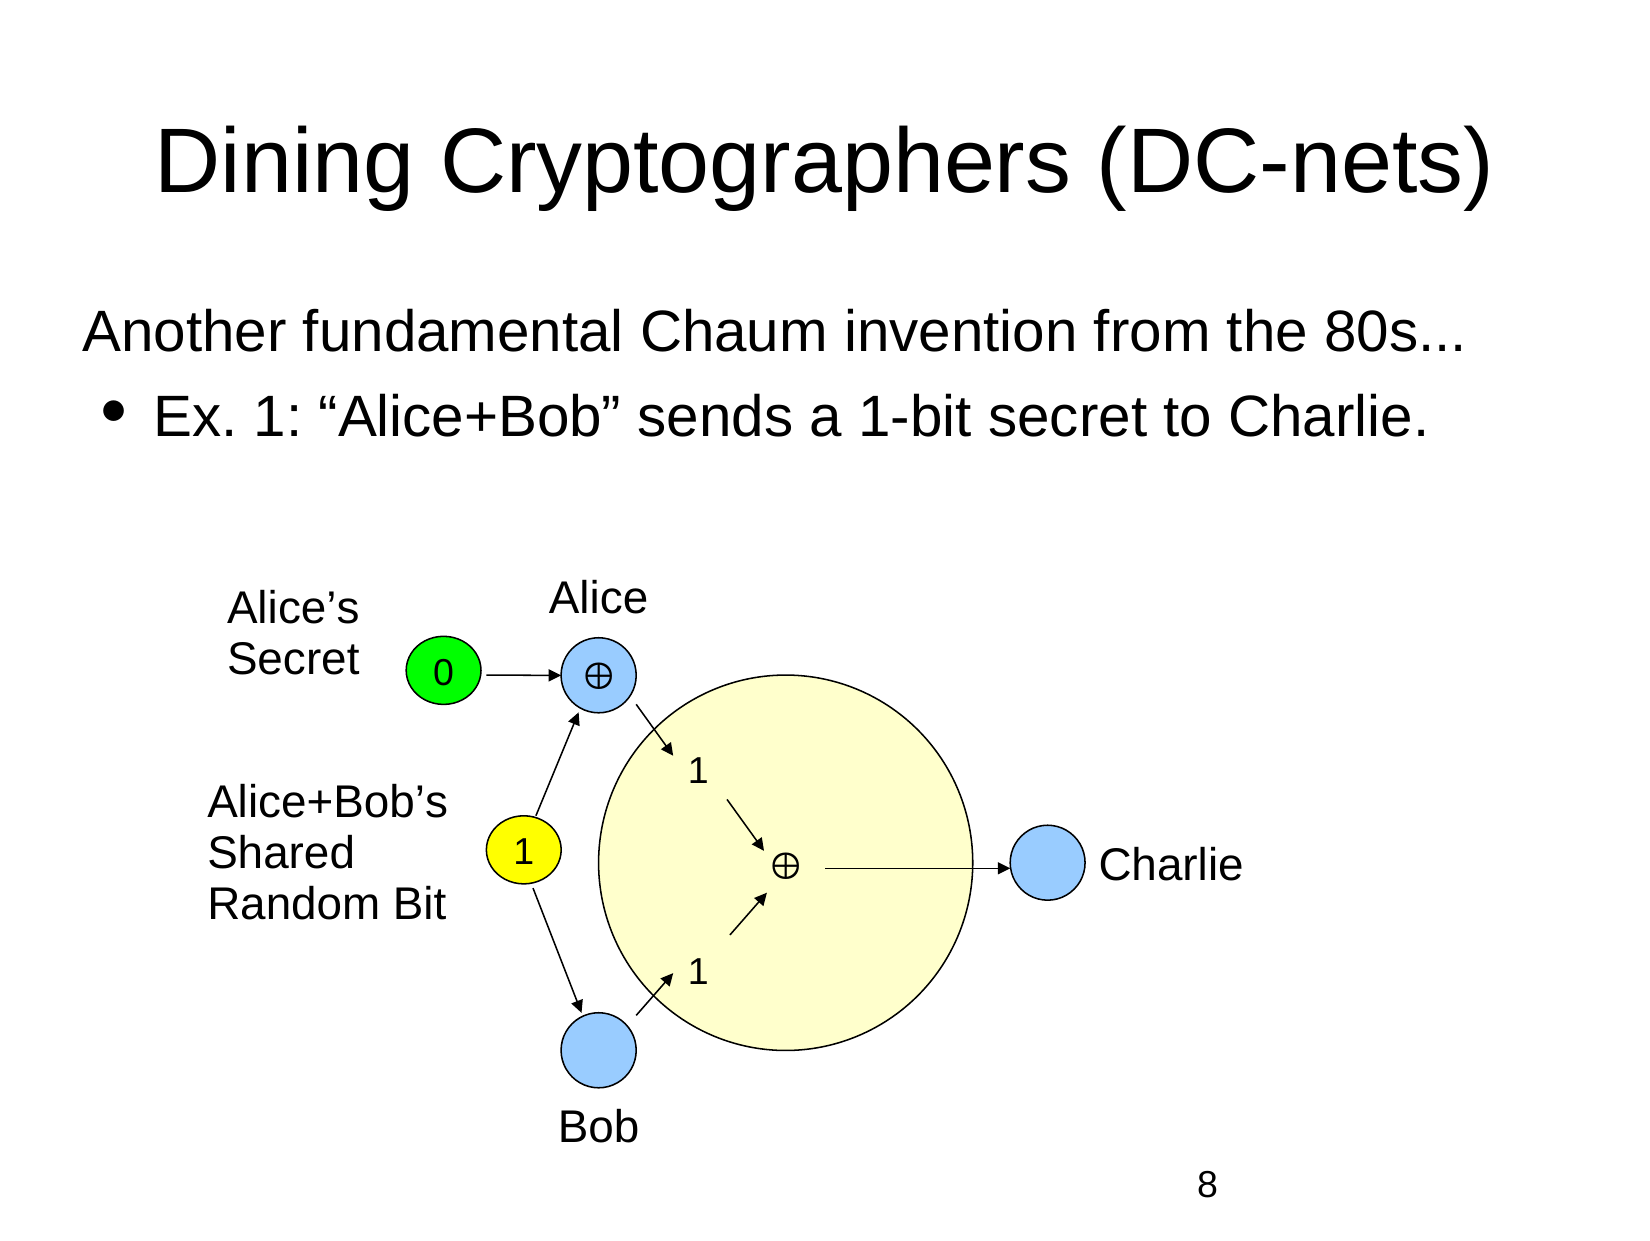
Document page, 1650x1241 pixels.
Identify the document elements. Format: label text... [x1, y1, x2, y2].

text_box Alice [486, 562, 711, 634]
text_box 1 [518, 815, 562, 884]
text_box [1010, 825, 1085, 901]
list Another fundamental Chaum invention from the 80s... Ex. 1: “Alice+Bob” sends a 1-bit secret to Charlie. [82, 289, 1568, 469]
text_box [561, 1012, 637, 1088]
text_box  [748, 826, 824, 903]
text_box 1 [673, 738, 728, 800]
text_box Alice’s Secret [213, 573, 407, 700]
text_box 1 [518, 842, 522, 861]
text_box 1 [673, 939, 728, 1001]
text_box Alice+Bob’s Shared Random Bit [193, 766, 518, 893]
text_box 0 [406, 636, 482, 705]
text_box Charlie [1085, 829, 1310, 901]
text_box Bob [486, 1092, 712, 1163]
text_box  [561, 636, 637, 713]
title Dining Cryptographers (DC-nets) [82, 57, 1568, 249]
text_box [598, 675, 973, 1051]
